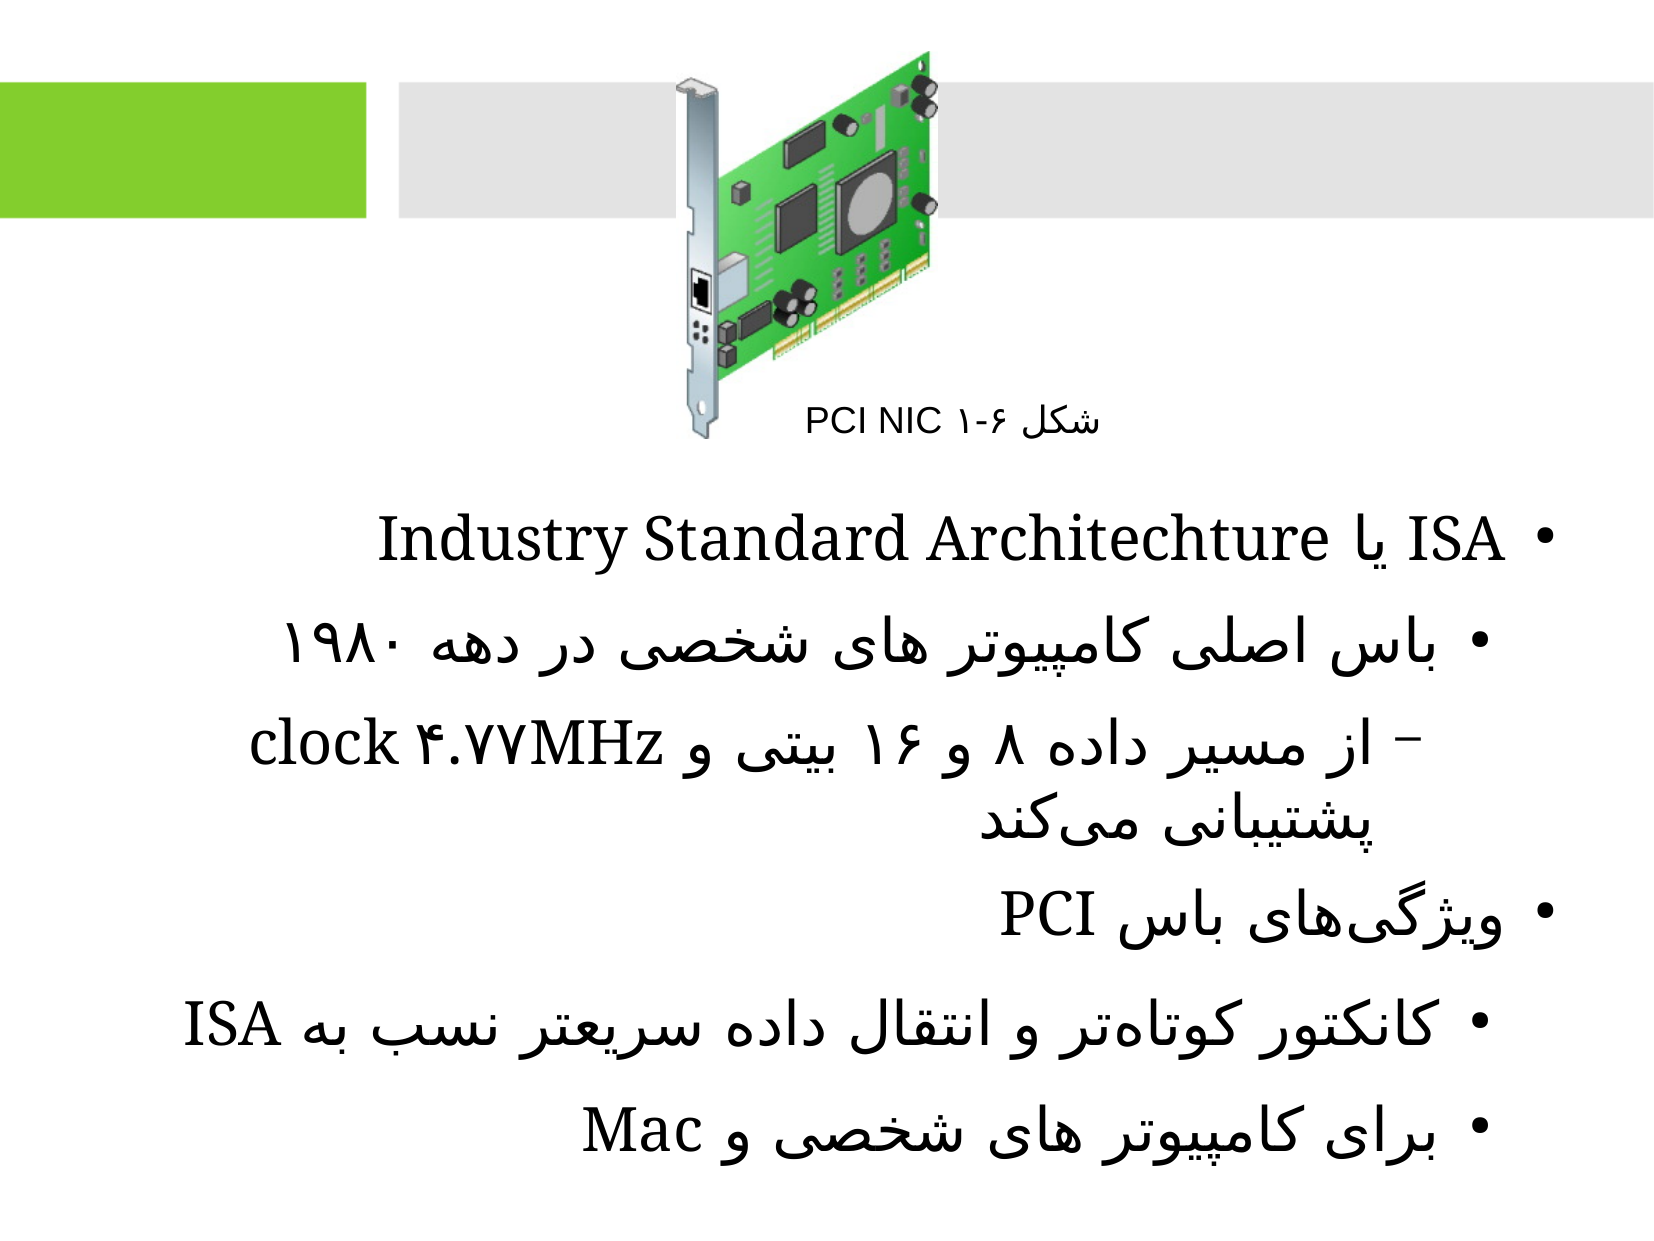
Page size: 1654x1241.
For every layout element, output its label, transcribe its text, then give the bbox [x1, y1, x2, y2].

list ISA یا Industry Standard Architechture باس اصلی کامپیوتر های شخصی در دهه ۱۹۸۰ از مسیر داده ۸ و ۱۶ بیتی و clock ۴.۷۷MHz پشتیبانی می‌کند ویژگی‌های باس PCI کانکتور کوتاه‌تر و انتقال داده سریعتر نسب به ISA برای کامپیوتر های شخصی و Mac [82, 495, 1571, 1182]
text_box شکل ۶-۱ PCI NIC [738, 388, 1152, 450]
picture [0, 0, 1654, 1241]
